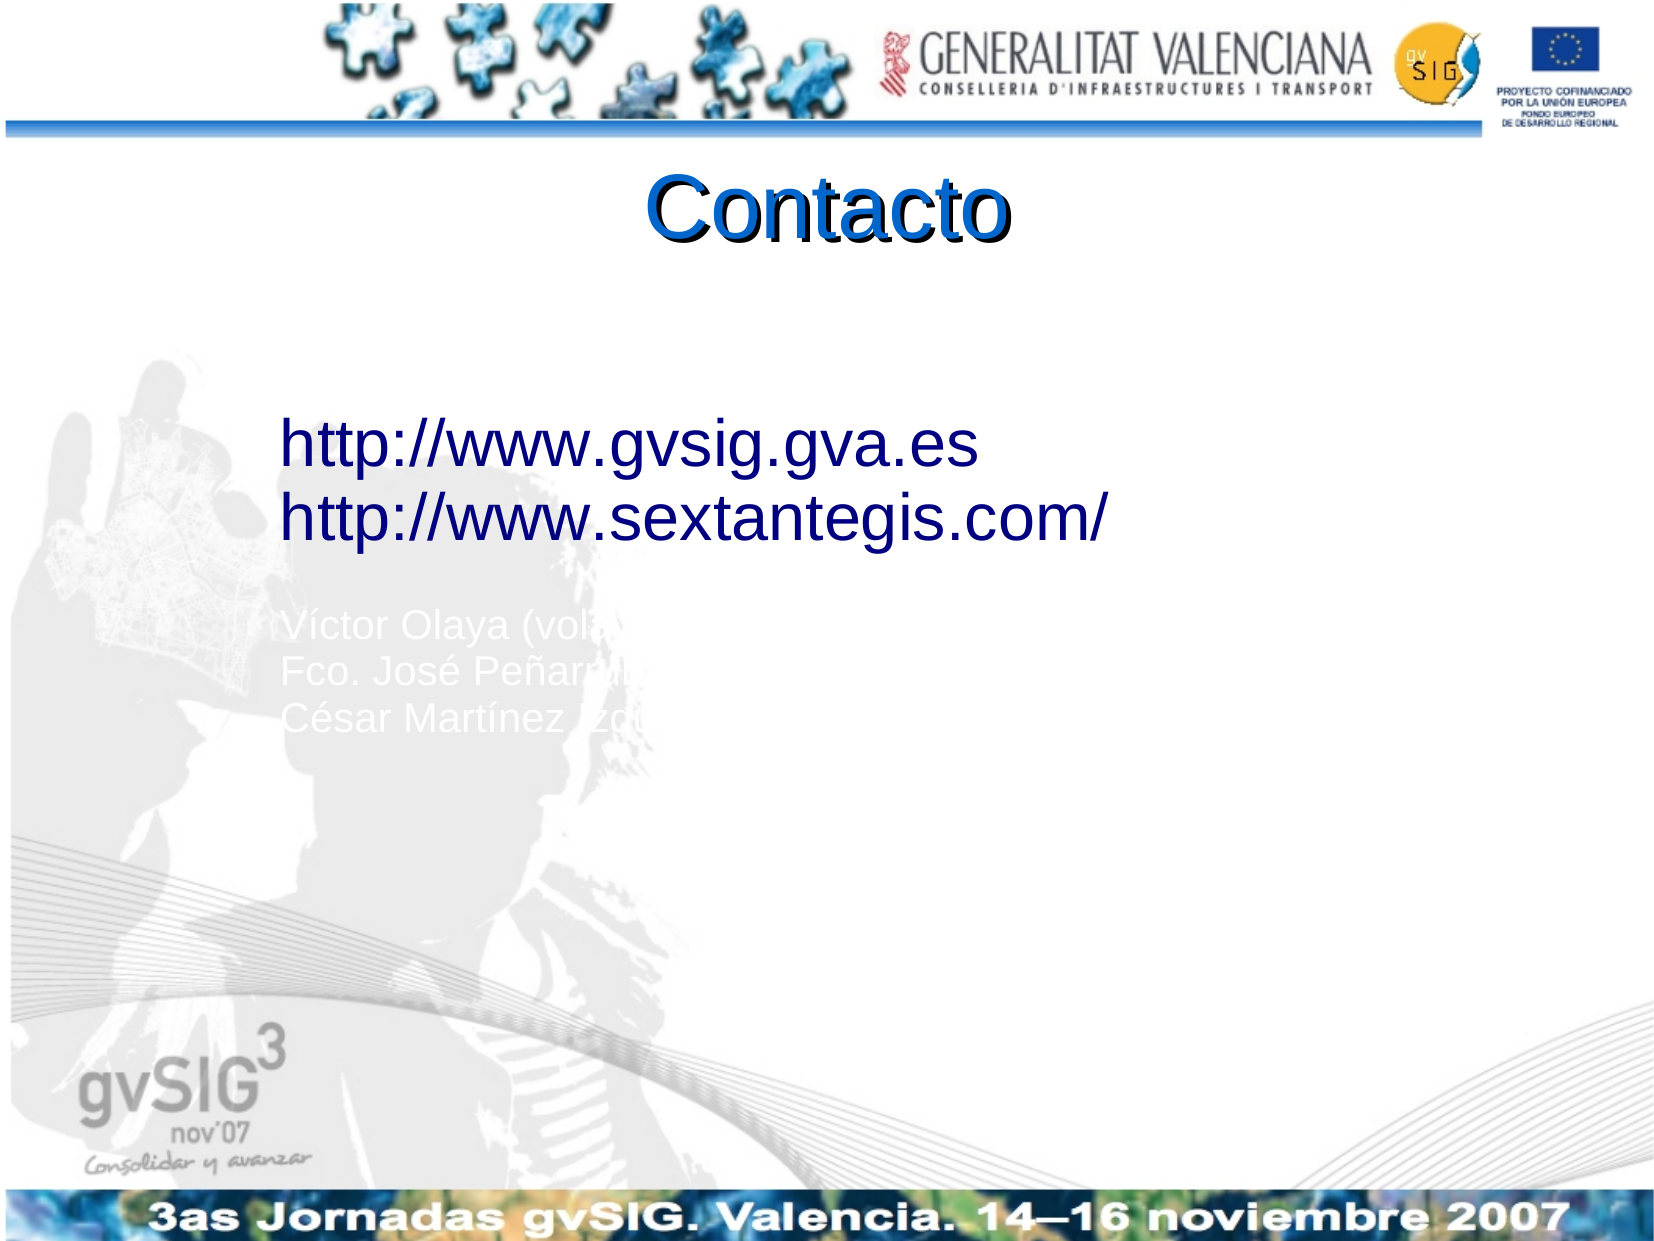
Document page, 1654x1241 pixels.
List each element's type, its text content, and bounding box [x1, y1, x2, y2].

text_box http://www.gvsig.gva.es http://www.sextantegis.com/ Víctor Olaya (volaya@unex.es) Fco. José Peñarrubia (fpenarru@gmail.com) César Martínez Izquierdo (cesar.martinez@iver.es) [244, 269, 1595, 945]
title Contacto [121, 102, 1534, 311]
picture [5, 2, 1654, 1241]
